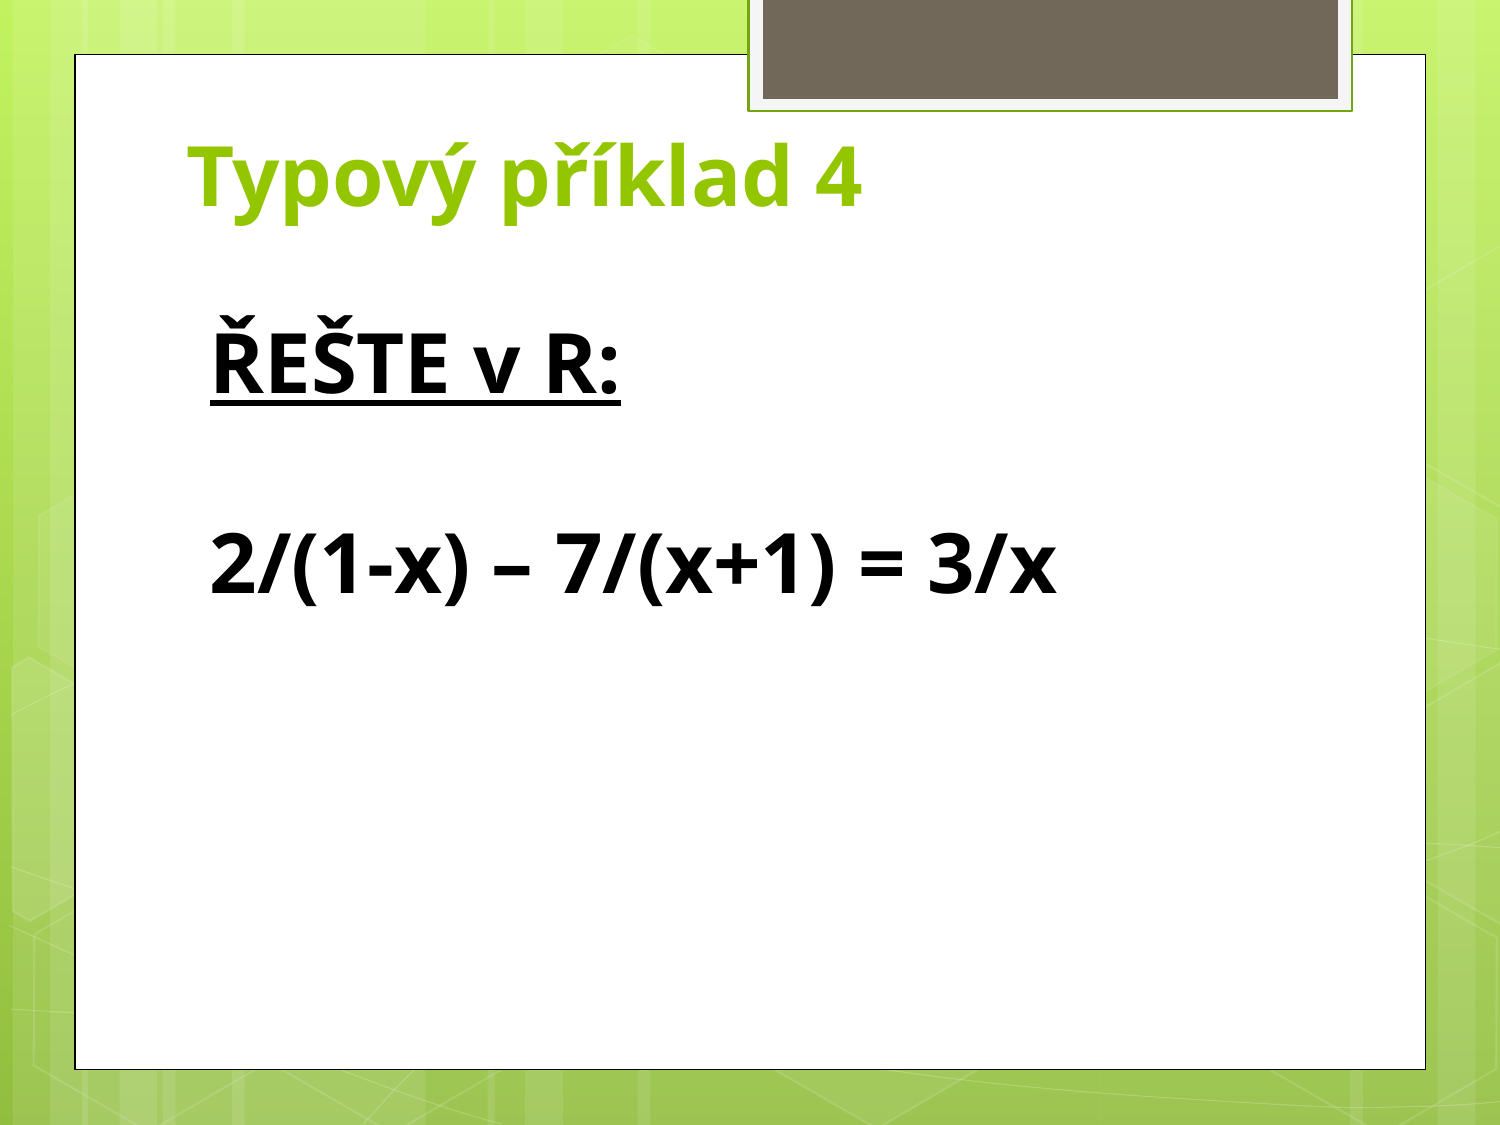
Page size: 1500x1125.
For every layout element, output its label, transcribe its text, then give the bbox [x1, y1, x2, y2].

title Typový příklad 4 [171, 42, 1415, 231]
text_box ŘEŠTE v R: 2/(1-x) – 7/(x+1) = 3/x [195, 303, 1125, 618]
